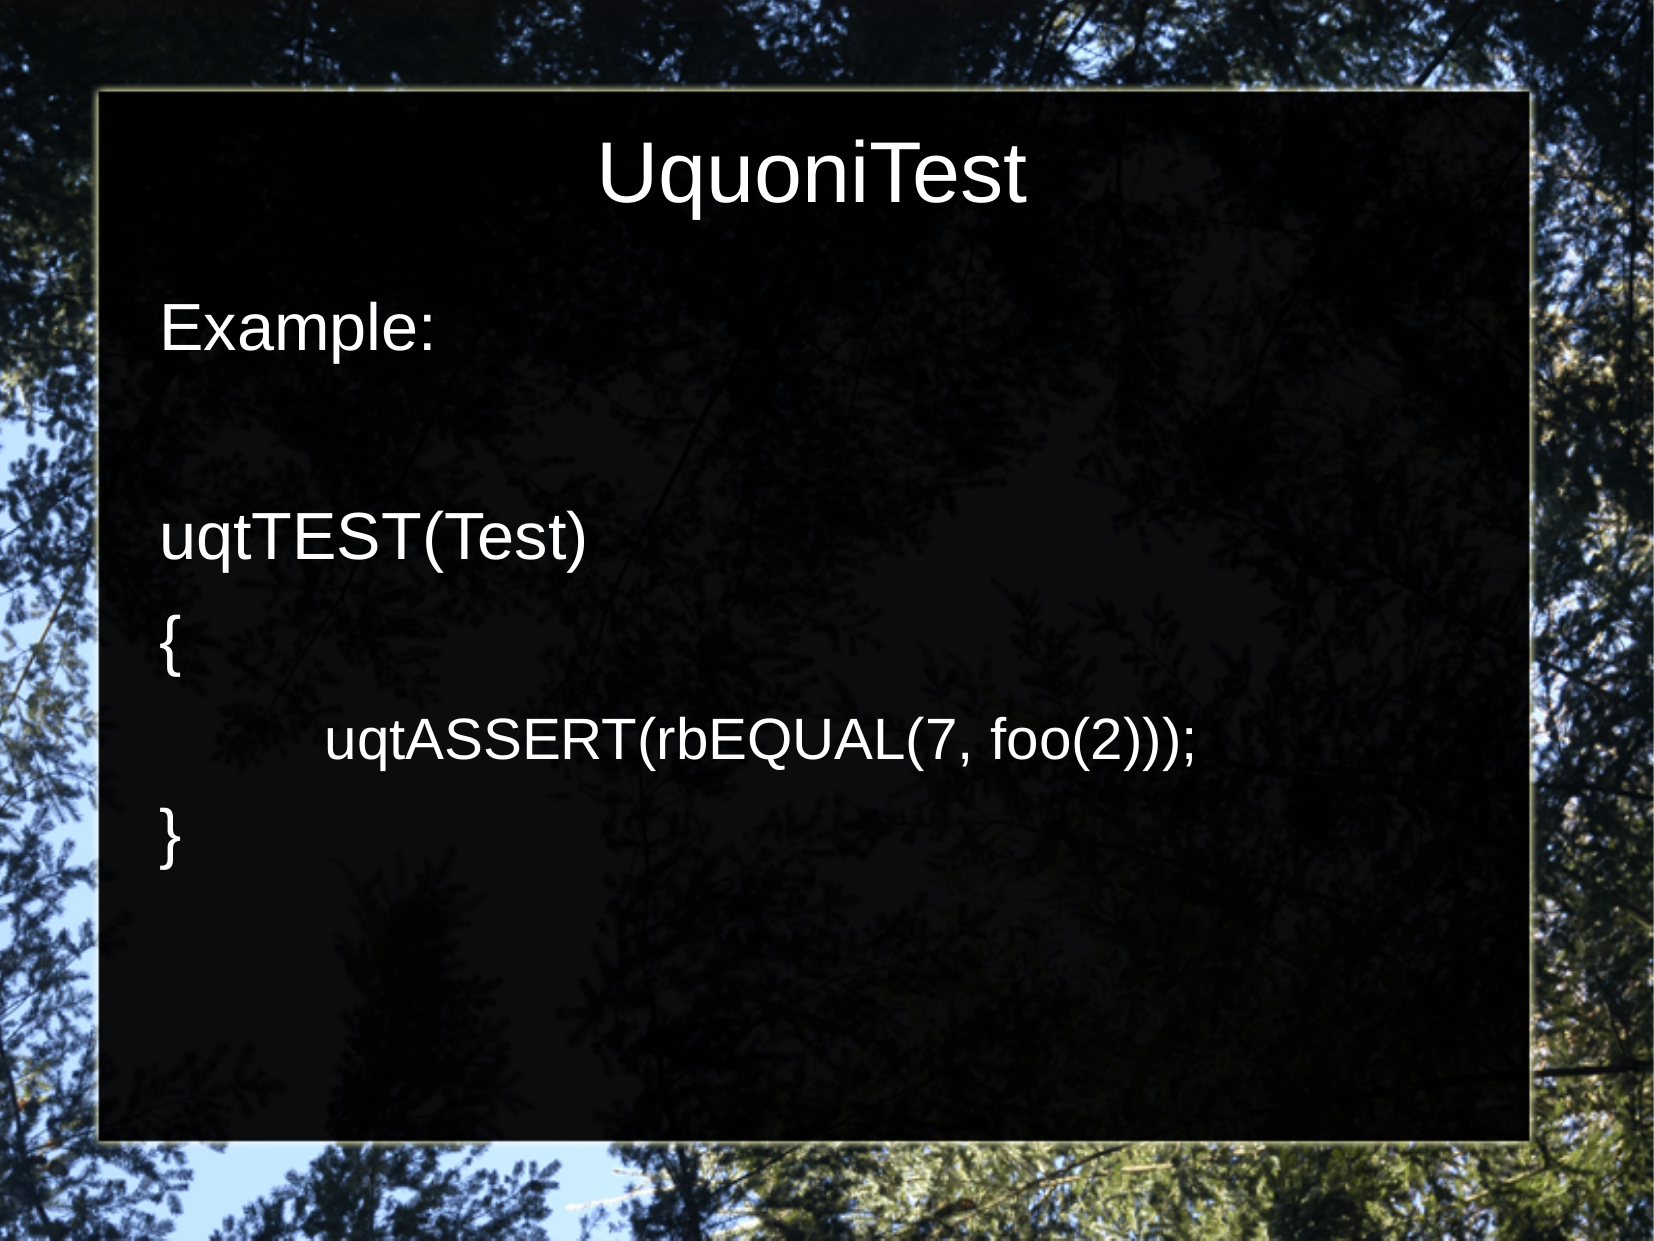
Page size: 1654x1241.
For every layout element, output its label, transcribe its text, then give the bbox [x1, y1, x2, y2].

picture [0, 0, 1654, 1241]
title UquoniTest [88, 88, 1536, 257]
list Example: uqtTEST(Test) { uqtASSERT(rbEQUAL(7, foo(2))); } [88, 290, 1536, 1109]
